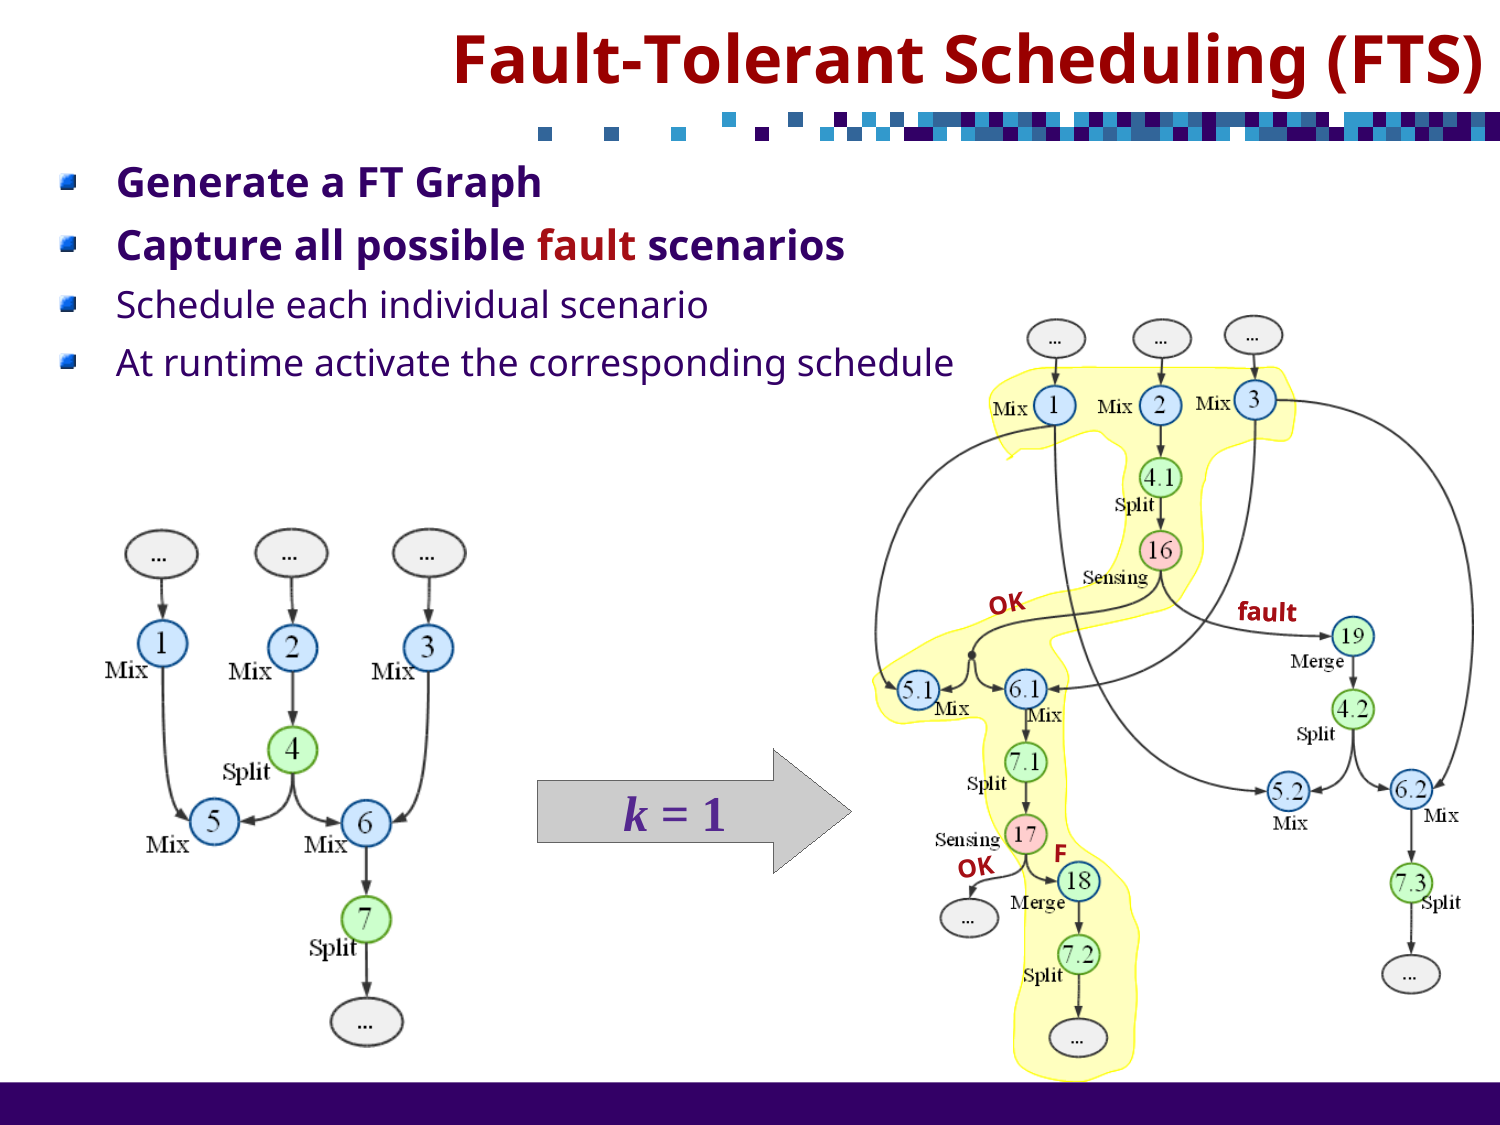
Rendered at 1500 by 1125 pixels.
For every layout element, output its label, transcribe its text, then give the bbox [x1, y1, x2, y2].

text_box OK [969, 574, 1046, 641]
picture [872, 314, 1474, 1082]
text_box k = 1 [537, 748, 852, 874]
title Fault-Tolerant Scheduling (FTS) [0, 4, 1500, 109]
text_box fault [1222, 587, 1312, 645]
picture [93, 527, 467, 1048]
text_box F [1038, 829, 1089, 886]
list Generate a FT Graph Capture all possible fault scenarios Schedule each individual scenario At runtime activate the corresponding schedule [45, 148, 1446, 1055]
text_box OK [938, 838, 1014, 905]
